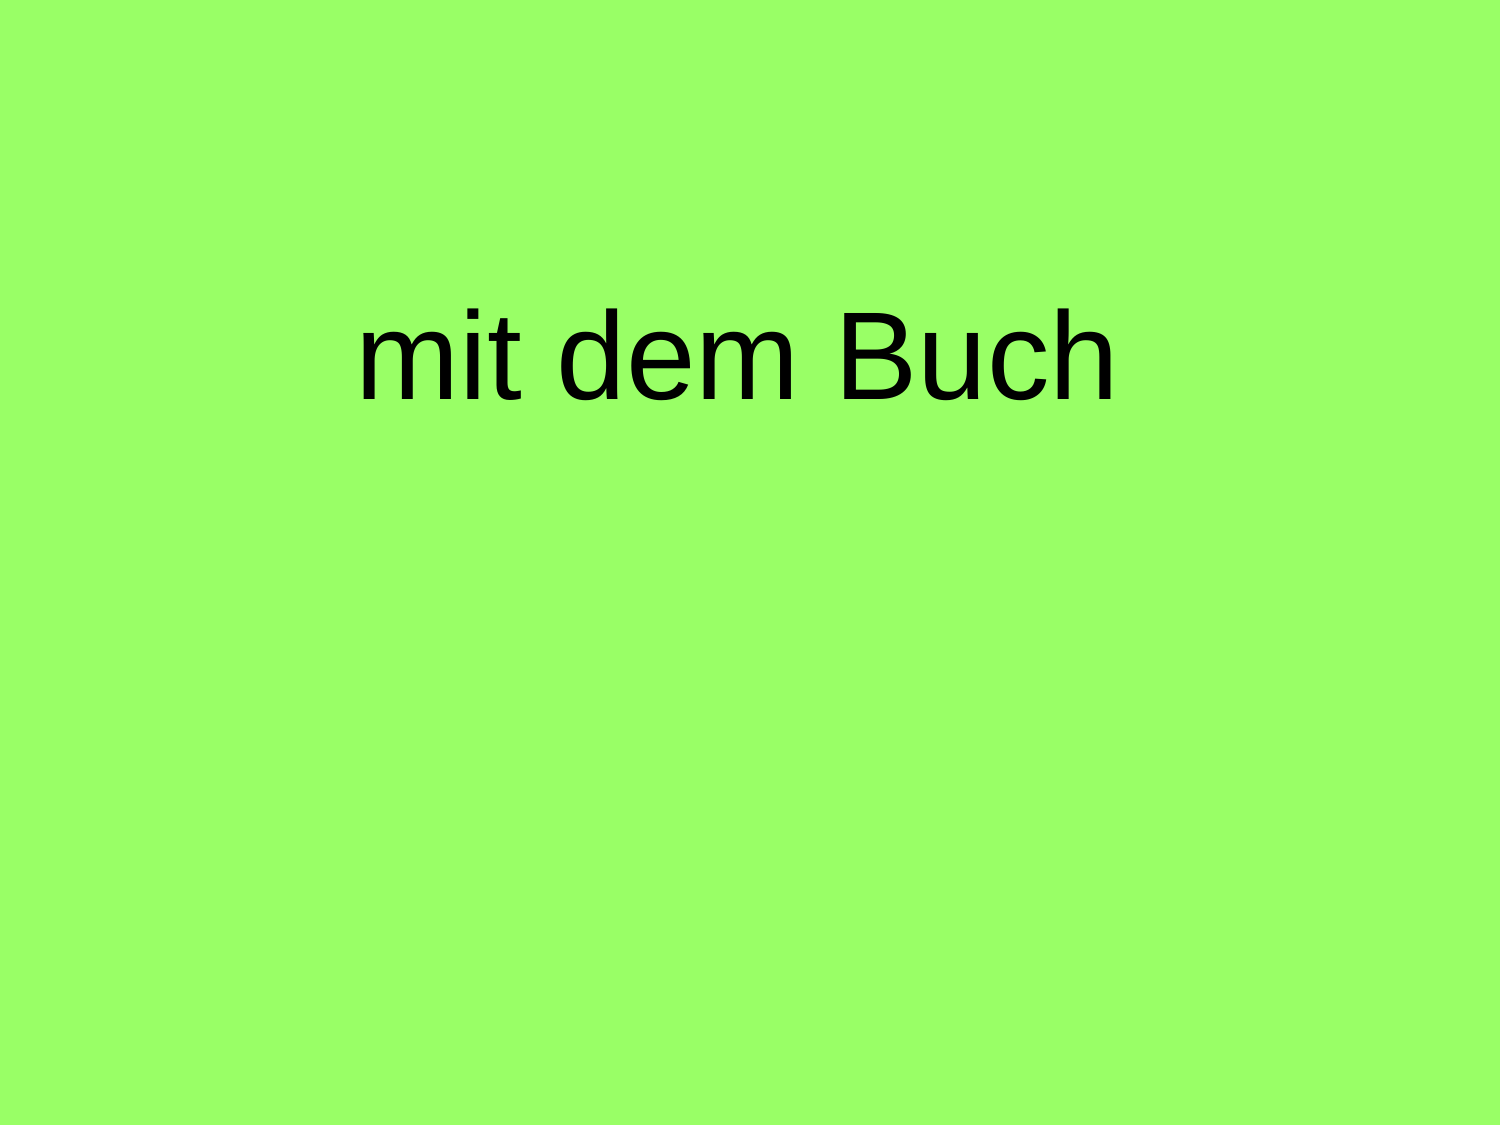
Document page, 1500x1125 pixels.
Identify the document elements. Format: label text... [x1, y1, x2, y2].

title mit dem Buch [88, 160, 1388, 539]
